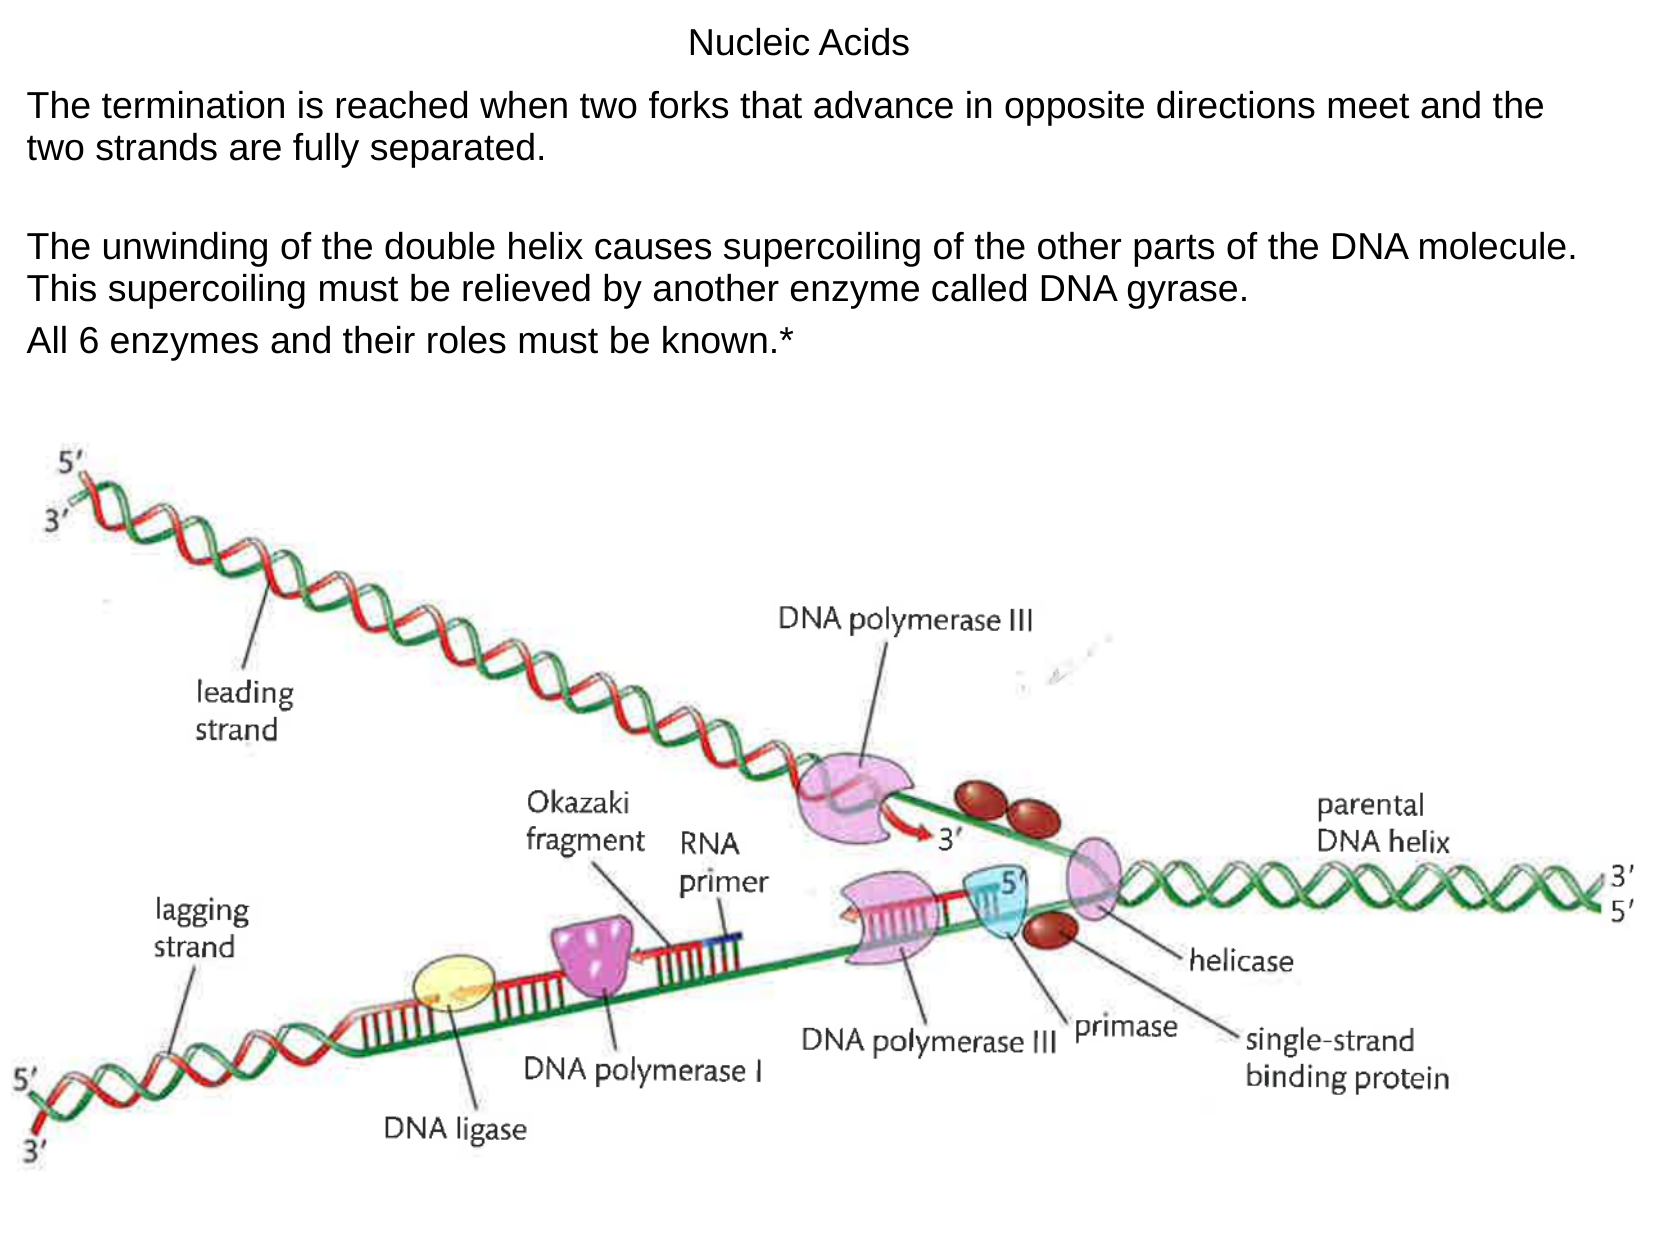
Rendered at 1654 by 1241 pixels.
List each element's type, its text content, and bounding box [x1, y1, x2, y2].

picture [11, 442, 1636, 1172]
text_box The termination is reached when two forks that advance in opposite directions meet and the two strands are fully separated. [11, 76, 1607, 218]
text_box The unwinding of the double helix causes supercoiling of the other parts of the DNA molecule. This supercoiling must be relieved by another enzyme called DNA gyrase. [11, 218, 1595, 317]
text_box Nucleic Acids [673, 14, 1654, 71]
text_box All 6 enzymes and their roles must be known.* [11, 311, 1589, 378]
